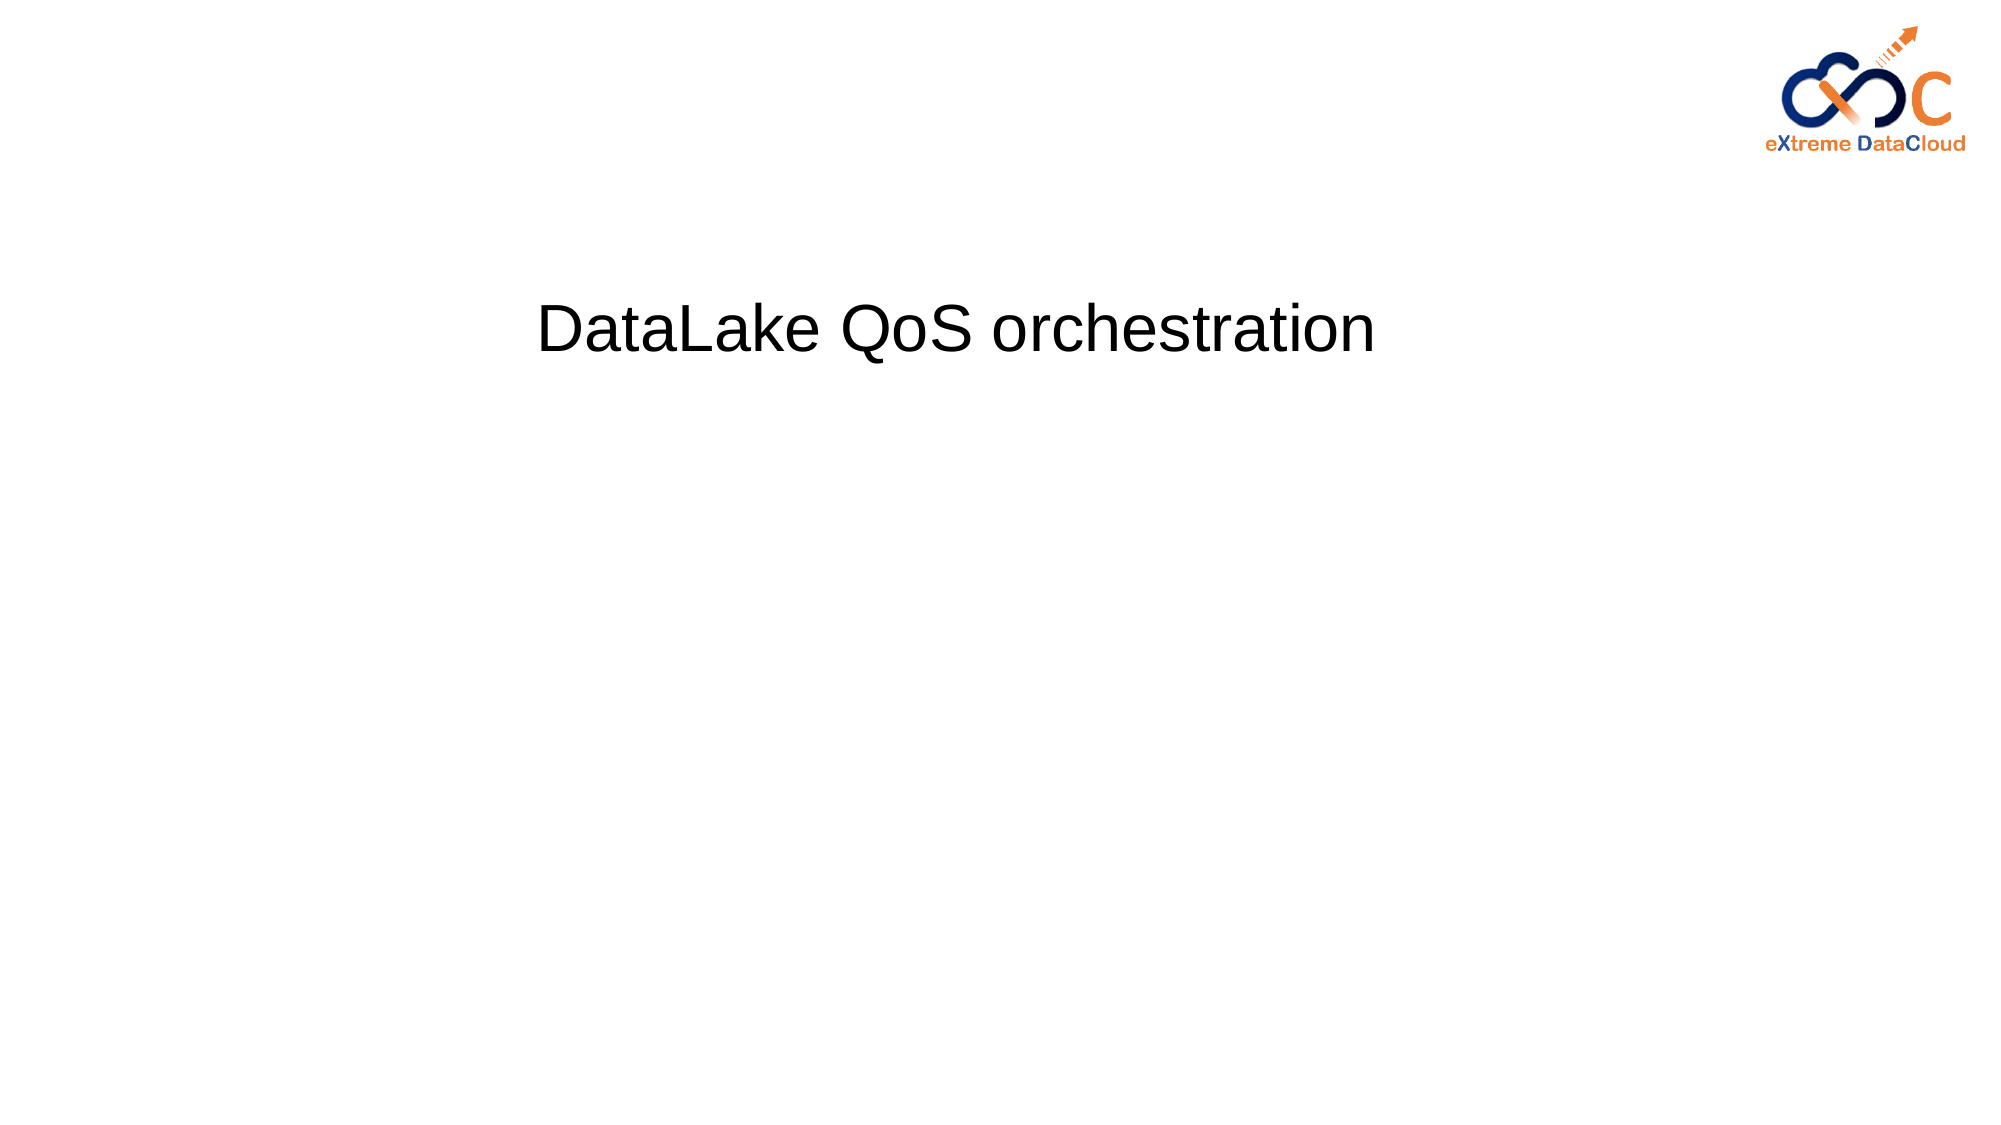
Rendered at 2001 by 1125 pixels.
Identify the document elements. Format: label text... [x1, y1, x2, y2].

subtitle DataLake QoS orchestration [137, 18, 1777, 639]
picture [1777, 18, 1985, 170]
